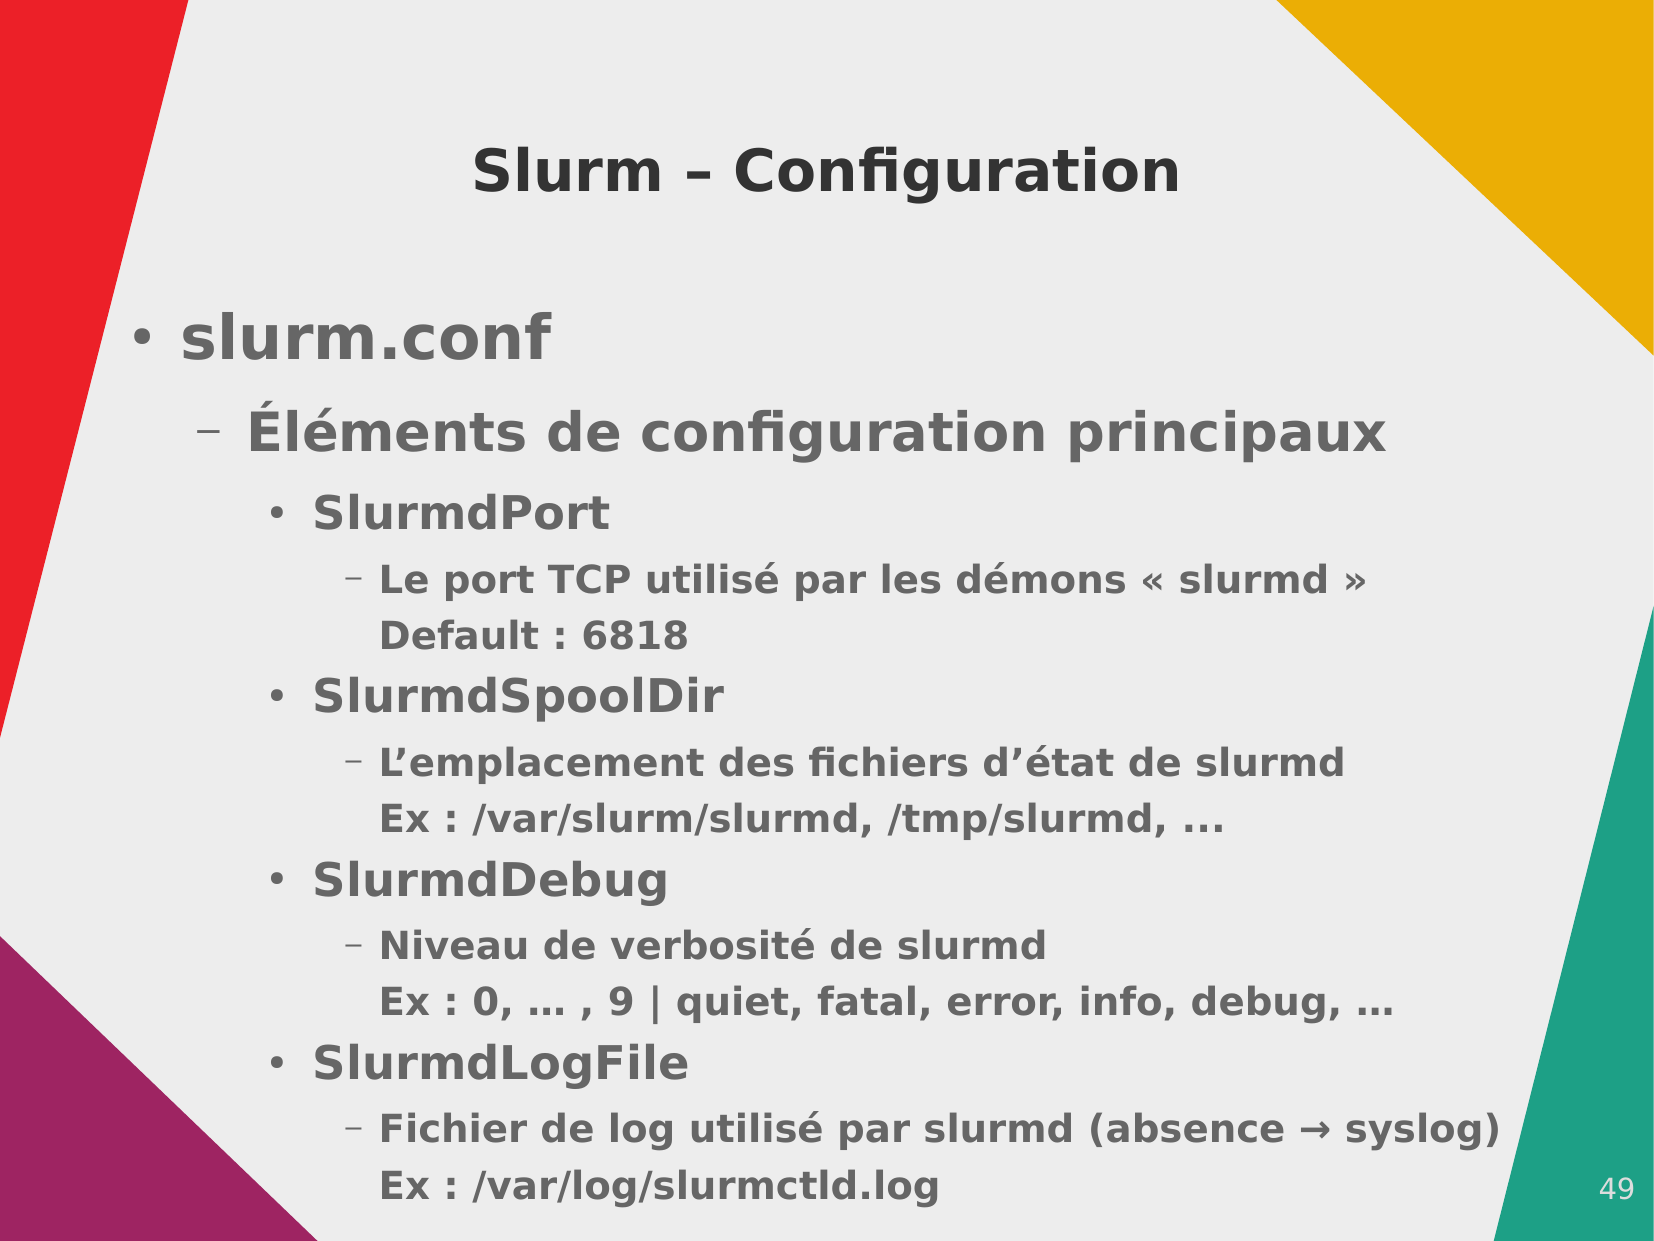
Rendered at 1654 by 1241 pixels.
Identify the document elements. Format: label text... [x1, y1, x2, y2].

list slurm.conf Éléments de configuration principaux SlurmdPort Le port TCP utilisé par les démons « slurmd » Default : 6818 SlurmdSpoolDir L’emplacement des fichiers d’état de slurmd Ex : /var/slurm/slurmd, /tmp/slurmd, ... SlurmdDebug Niveau de verbosité de slurmd Ex : 0, … , 9 | quiet, fatal, error, info, debug, … SlurmdLogFile Fichier de log utilisé par slurmd (absence → syslog) Ex : /var/log/slurmctld.log [114, 302, 1539, 1217]
title Slurm – Configuration [114, 73, 1539, 271]
